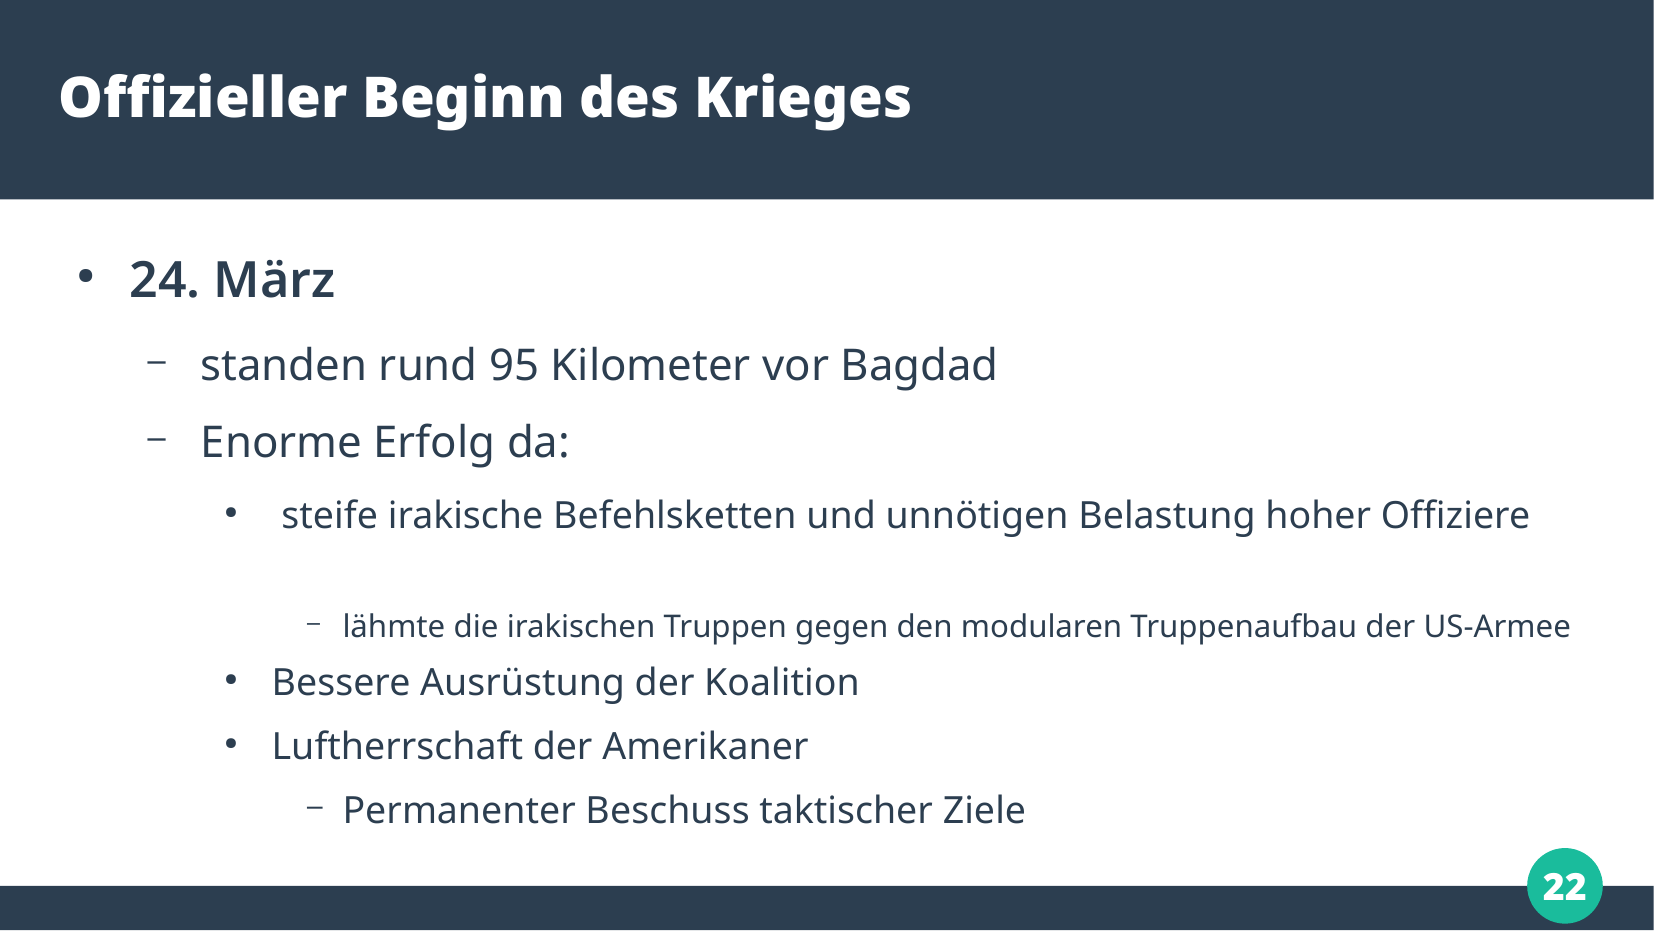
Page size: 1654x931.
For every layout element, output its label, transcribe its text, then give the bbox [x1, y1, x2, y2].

title Offizieller Beginn des Krieges [59, 37, 1595, 155]
list 24. März standen rund 95 Kilometer vor Bagdad Enorme Erfolg da: steife irakische Befehlsketten und unnötigen Belastung hoher Offiziere lähmte die irakischen Truppen gegen den modularen Truppenaufbau der US-Armee Bessere Ausrüstung der Koalition Luftherrschaft der Amerikaner Permanenter Beschuss taktischer Ziele [59, 243, 1595, 864]
